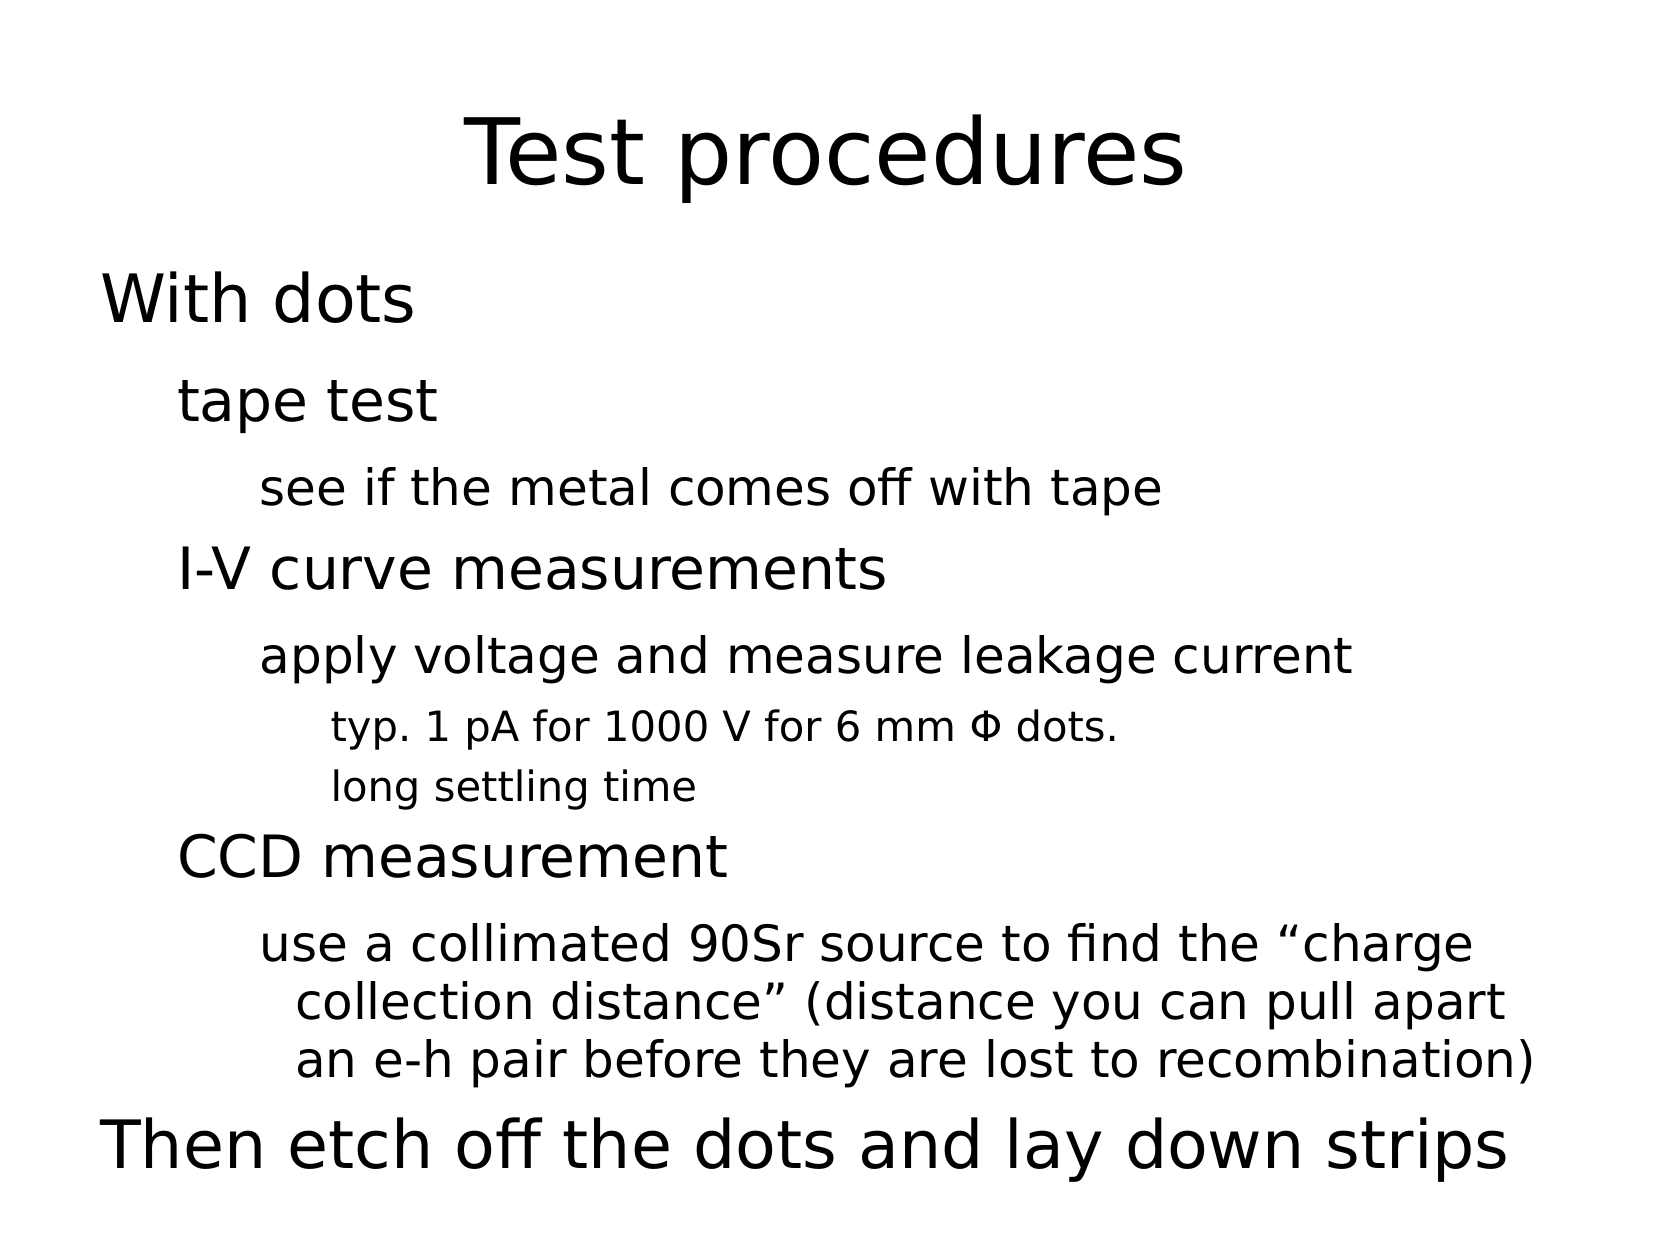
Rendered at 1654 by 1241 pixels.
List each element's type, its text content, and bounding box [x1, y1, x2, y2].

list With dots tape test see if the metal comes off with tape I-V curve measurements apply voltage and measure leakage current typ. 1 pA for 1000 V for 6 mm Φ dots. long settling time CCD measurement use a collimated 90Sr source to find the “charge collection distance” (distance you can pull apart an e-h pair before they are lost to recombination) Then etch off the dots and lay down strips [82, 260, 1571, 1185]
title Test procedures [82, 56, 1571, 250]
